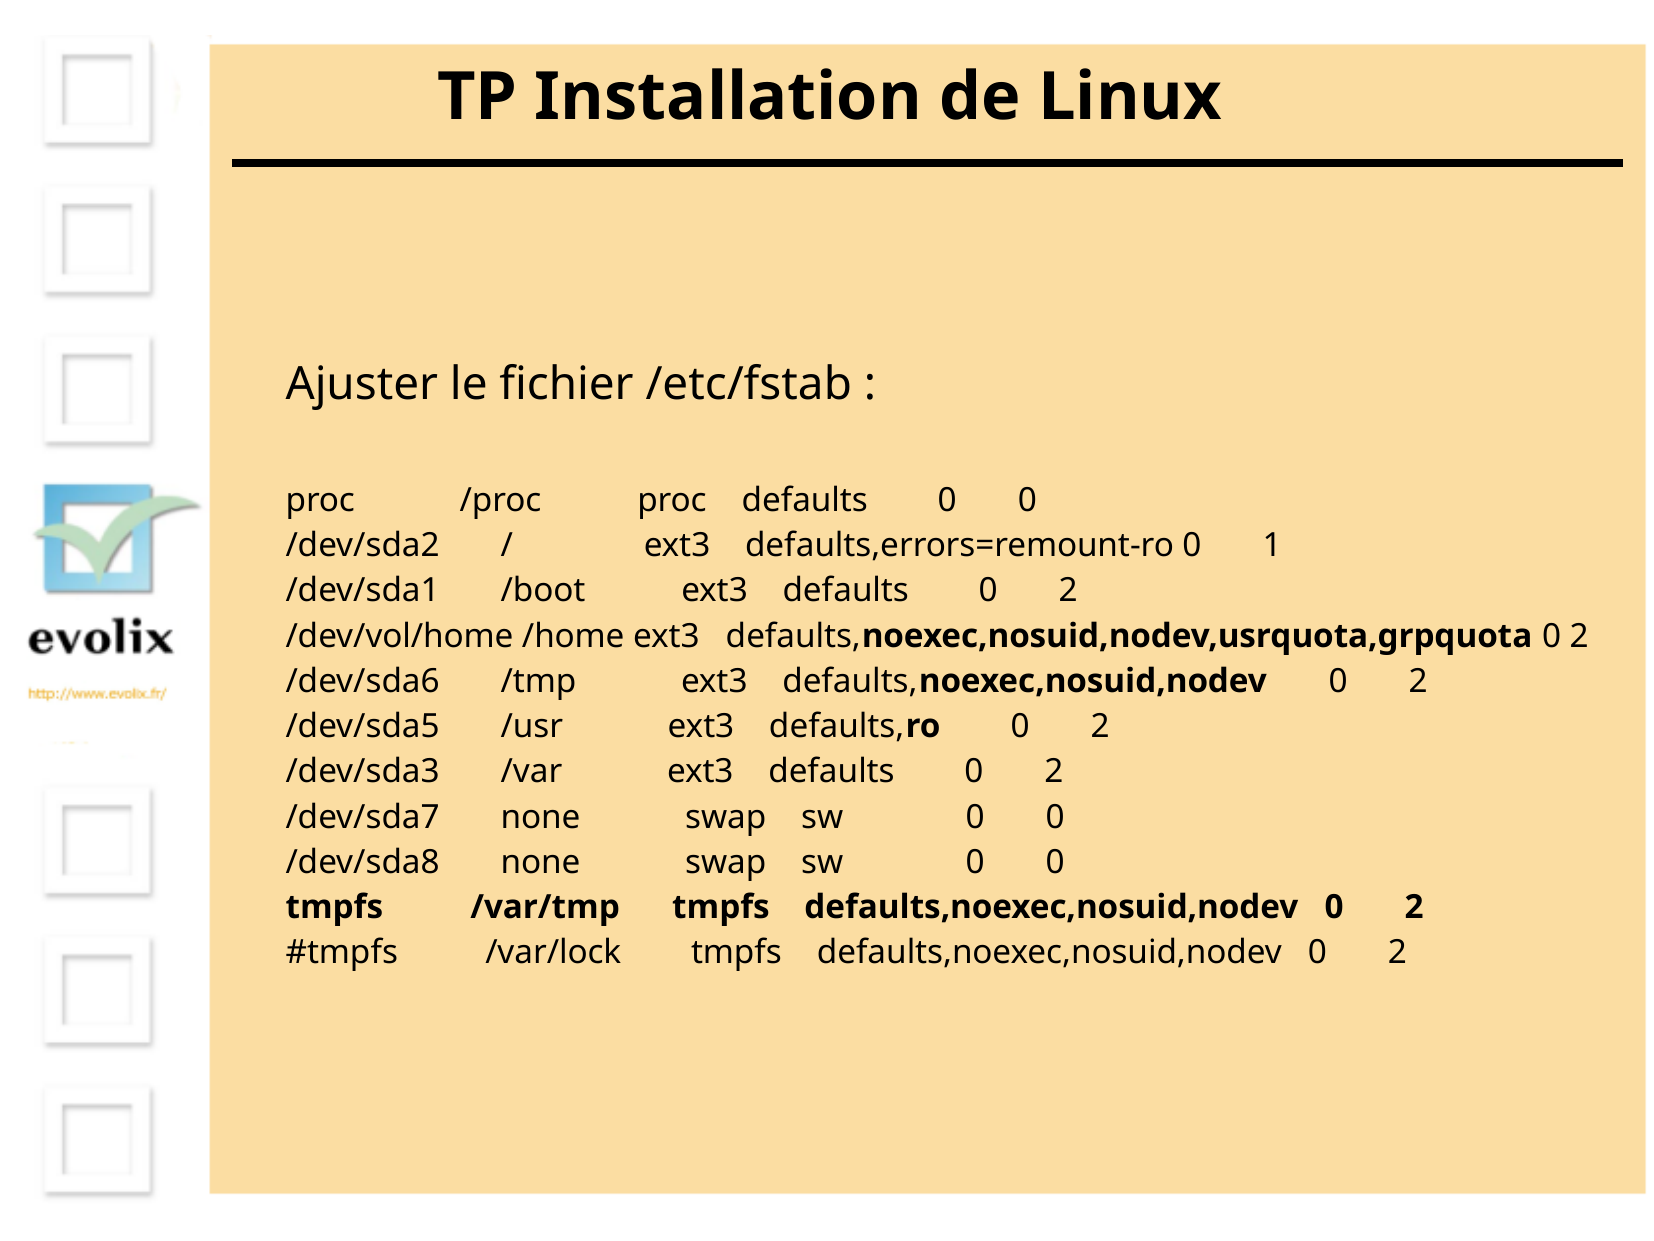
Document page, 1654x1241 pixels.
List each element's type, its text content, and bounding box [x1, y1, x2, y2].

subtitle Ajuster le fichier /etc/fstab : proc /proc proc defaults 0 0 /dev/sda2 / ext3 defaults,errors=remount-ro 0 1 /dev/sda1 /boot ext3 defaults 0 2 /dev/vol/home /home ext3 defaults,noexec,nosuid,nodev,usrquota,grpquota 0 2 /dev/sda6 /tmp ext3 defaults,noexec,nosuid,nodev 0 2 /dev/sda5 /usr ext3 defaults,ro 0 2 /dev/sda3 /var ext3 defaults 0 2 /dev/sda7 none swap sw 0 0 /dev/sda8 none swap sw 0 0 tmpfs /var/tmp tmpfs defaults,noexec,nosuid,nodev 0 2 #tmpfs /var/lock tmpfs defaults,noexec,nosuid,nodev 0 2 [210, 173, 1617, 1194]
picture [0, 35, 1654, 1204]
title TP Installation de Linux [21, 18, 1638, 169]
